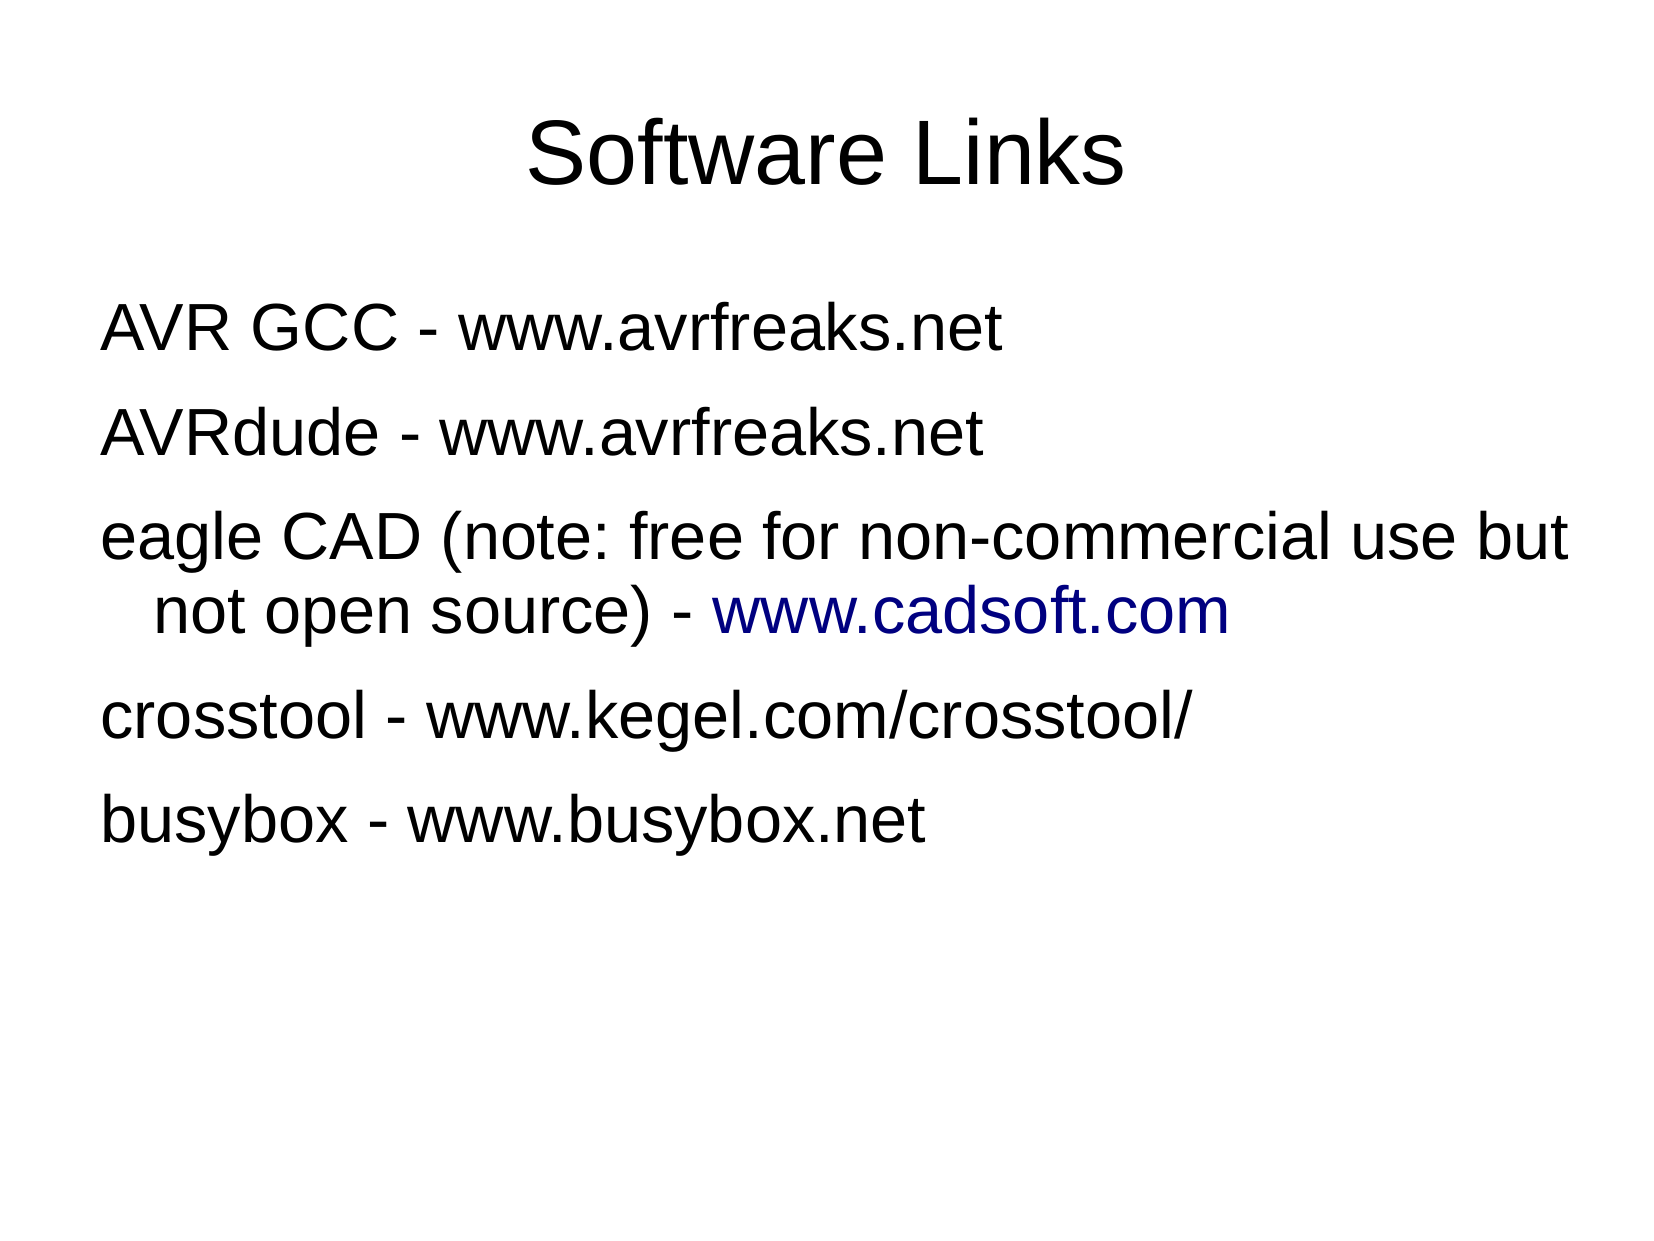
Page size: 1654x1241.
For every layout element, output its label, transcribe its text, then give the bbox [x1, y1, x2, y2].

title Software Links [82, 56, 1571, 250]
list AVR GCC - www.avrfreaks.net AVRdude - www.avrfreaks.net eagle CAD (note: free for non-commercial use but not open source) - www.cadsoft.com crosstool - www.kegel.com/crosstool/ busybox - www.busybox.net [82, 290, 1571, 1094]
